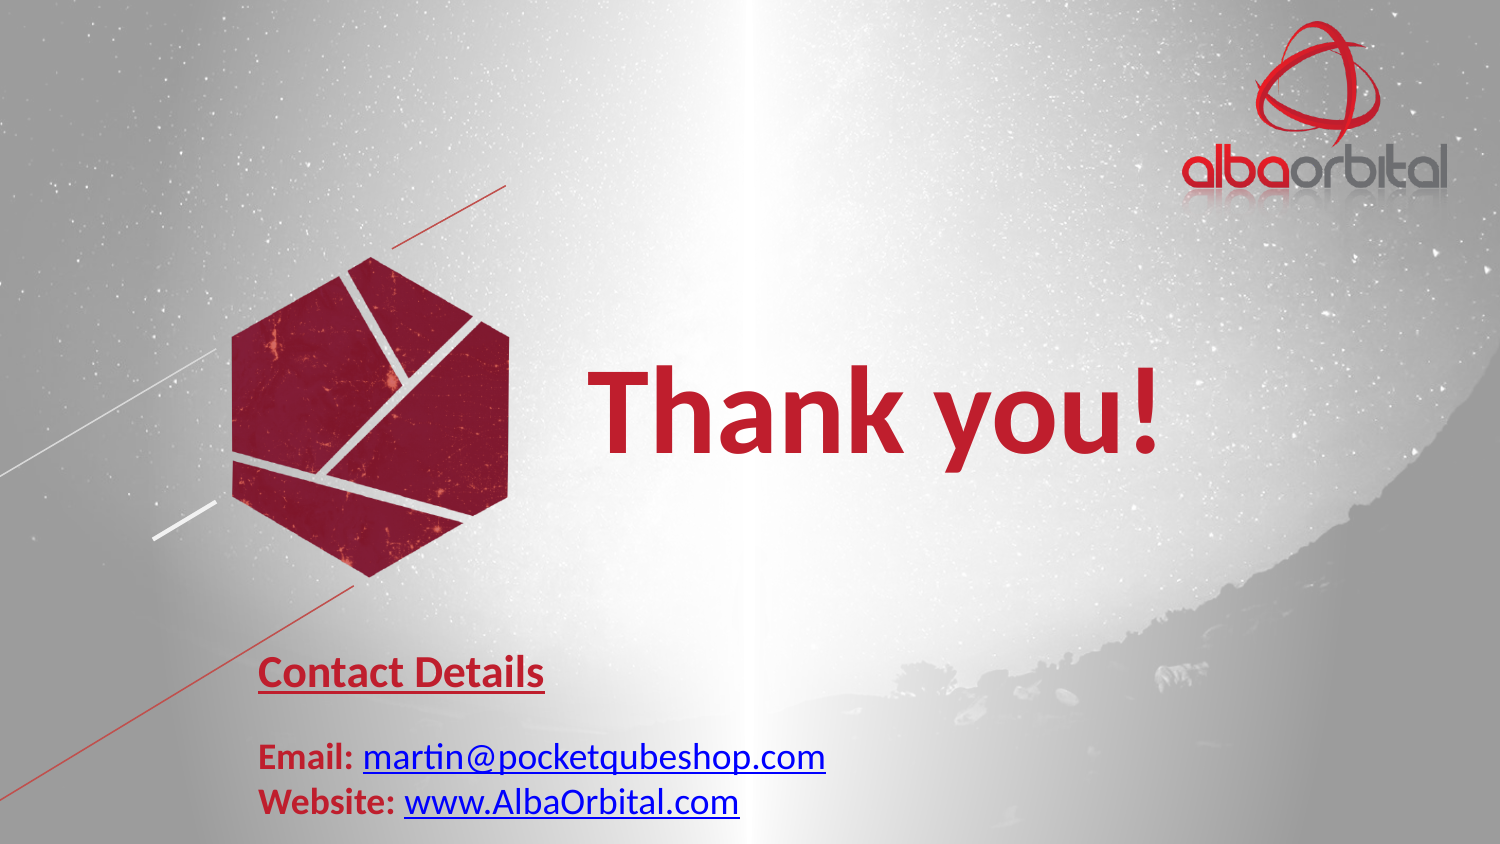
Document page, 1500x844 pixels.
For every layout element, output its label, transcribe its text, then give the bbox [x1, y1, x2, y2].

picture [1182, 21, 1447, 233]
text_box Contact Details Email: martin@pocketqubeshop.com Website: www.AlbaOrbital.com [243, 626, 1345, 837]
title Thank you! [572, 268, 1391, 540]
picture [214, 248, 526, 586]
